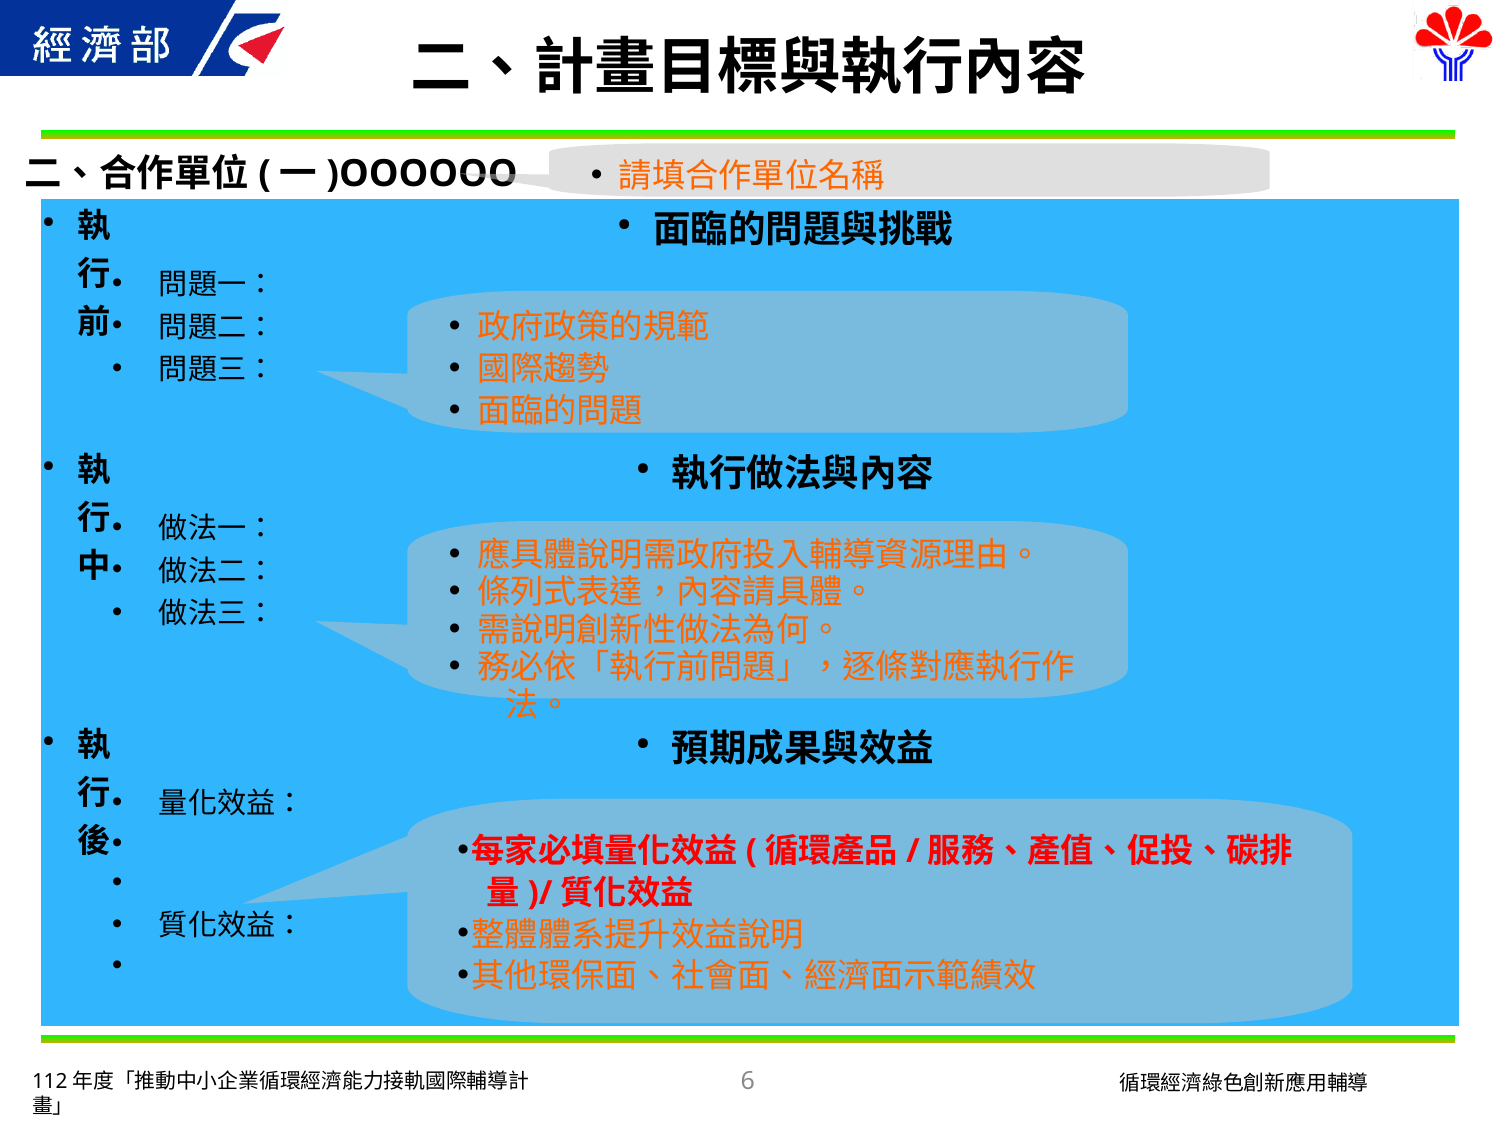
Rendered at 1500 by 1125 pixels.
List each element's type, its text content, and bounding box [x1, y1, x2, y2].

table_header 面臨的問題與挑戰 [112, 199, 1459, 261]
table_header 執行前 [41, 202, 112, 443]
table_cell 量化效益： 質化效益： [112, 780, 1459, 1026]
title 二、計畫目標與執行內容 [0, 19, 1497, 109]
text_box 政府政策的規範 國際趨勢 面臨的問題 [315, 290, 1128, 433]
table_cell 執行中 [41, 443, 112, 718]
text_box 應具體說明需政府投入輔導資源理由。 條列式表達，內容請具體。 需說明創新性做法為何。 務必依「執行前問題」，逐條對應執行作法。 [315, 521, 1128, 699]
table_cell 做法一： 做法二： 做法三： [112, 505, 1459, 718]
text_box 二、合作單位(一)OOOOOO [9, 141, 533, 202]
table_cell 問題一： 問題二： 問題三： [112, 261, 1459, 443]
table_cell 執行後 [41, 718, 112, 1026]
text_box 6 [572, 1051, 923, 1112]
table_cell 預期成果與效益 [112, 718, 1459, 780]
text_box 每家必填量化效益(循環產品/服務、產值、促投、碳排量)/質化效益 整體體系提升效益說明 其他環保面、社會面、經濟面示範績效 [242, 798, 1353, 1024]
table_cell 執行做法與內容 [112, 443, 1459, 505]
text_box 請填合作單位名稱 [457, 143, 1270, 197]
